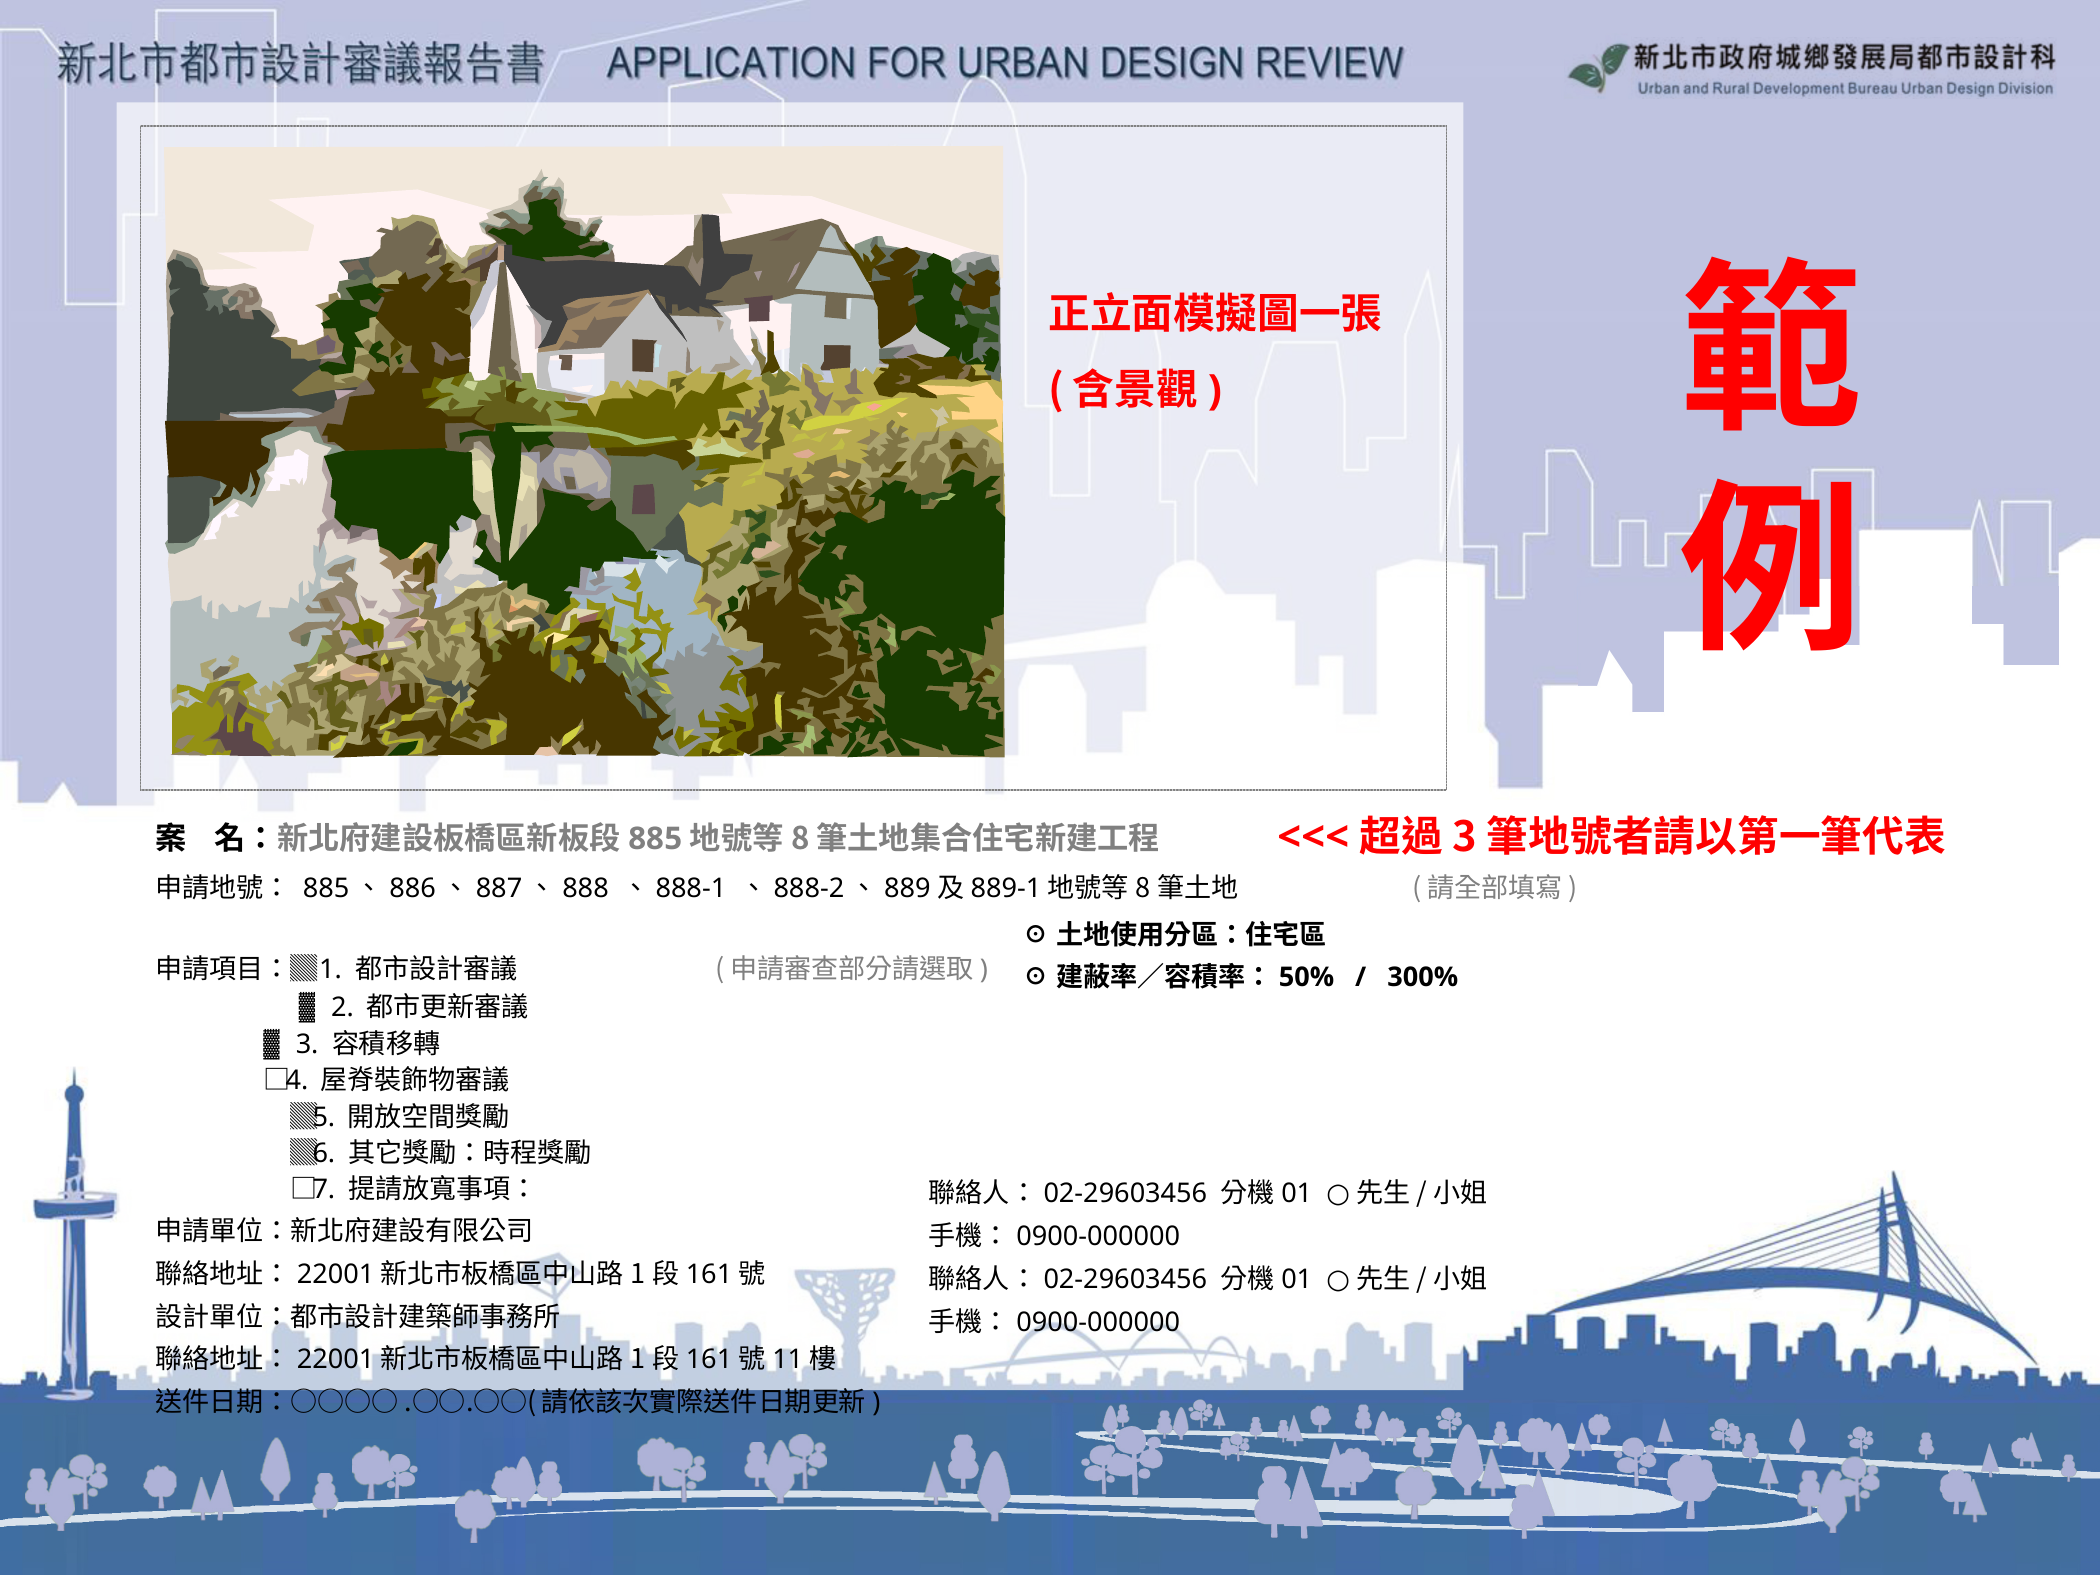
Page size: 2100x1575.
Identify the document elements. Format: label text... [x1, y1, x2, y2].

text_box 正立面模擬圖一張 (含景觀) [1033, 279, 1428, 421]
text_box 案 名：新北府建設板橋區新板段885地號等8筆土地集合住宅新建工程 [140, 810, 1262, 834]
text_box 範例 [1664, 223, 1890, 679]
text_box <<<超過3筆地號者請以第一筆代表 [1262, 802, 1996, 868]
text_box [116, 102, 1464, 1391]
text_box ☉土地使用分區：住宅區 ☉建蔽率／容積率：50% / 300% [1008, 917, 1474, 1000]
text_box 申請地號： 885、886、887、888 、888-1 、888-2、889及889-1地號等8筆土地 (請全部填寫) 申請項目：▓ 1. 都市設計審議 (申請審查部分請選取) ▓ 2. 都市更新審議 ▓ 3. 容積移轉 □ 4. 屋脊裝飾物審議 ▓ 5. 開放空間獎勵 ▓ 6. 其它獎勵：時程獎勵 □ 7. 提請放寬事項： 申請單位：新北府建設有限公司 聯絡地址：22001新北市板橋區中山路1段161號 設計單位：都市設計建築師事務所 聯絡地址：22001新北市板橋區中山路1段161號11樓 送件日期：○○○○.○○.○○(請依該次實際送件日期更新) [140, 834, 1617, 1425]
picture [0, 0, 2100, 1575]
text_box 聯絡人：02-29603456 分機01 ○先生/小姐 手機：0900-000000 聯絡人：02-29603456 分機01 ○先生/小姐 手機：0900-000000 [913, 1174, 1523, 1345]
